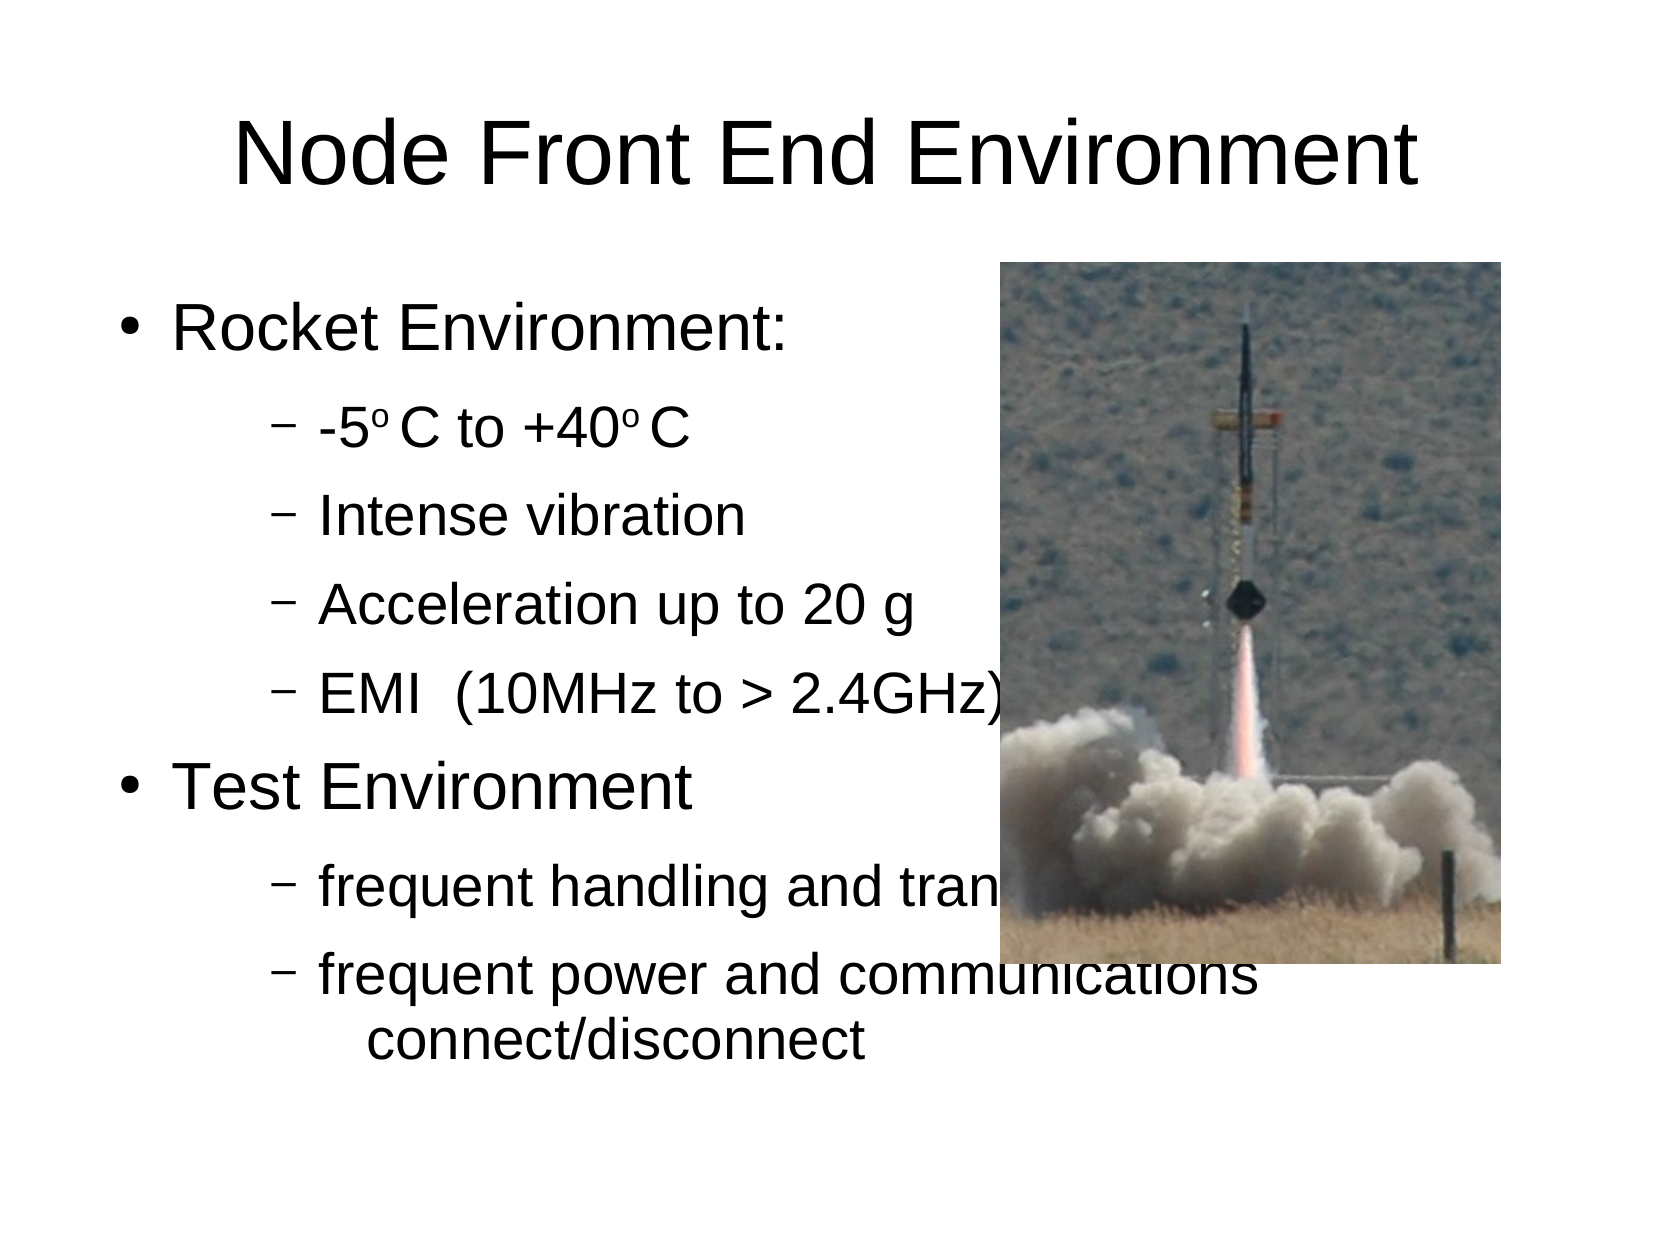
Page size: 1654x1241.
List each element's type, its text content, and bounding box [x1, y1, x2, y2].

title Node Front End Environment [82, 49, 1571, 257]
list Rocket Environment: -5o C to +40o C Intense vibration Acceleration up to 20 g EMI (10MHz to > 2.4GHz) Test Environment frequent handling and transport frequent power and communications connect/disconnect [82, 290, 1571, 1109]
picture [1000, 262, 1501, 965]
